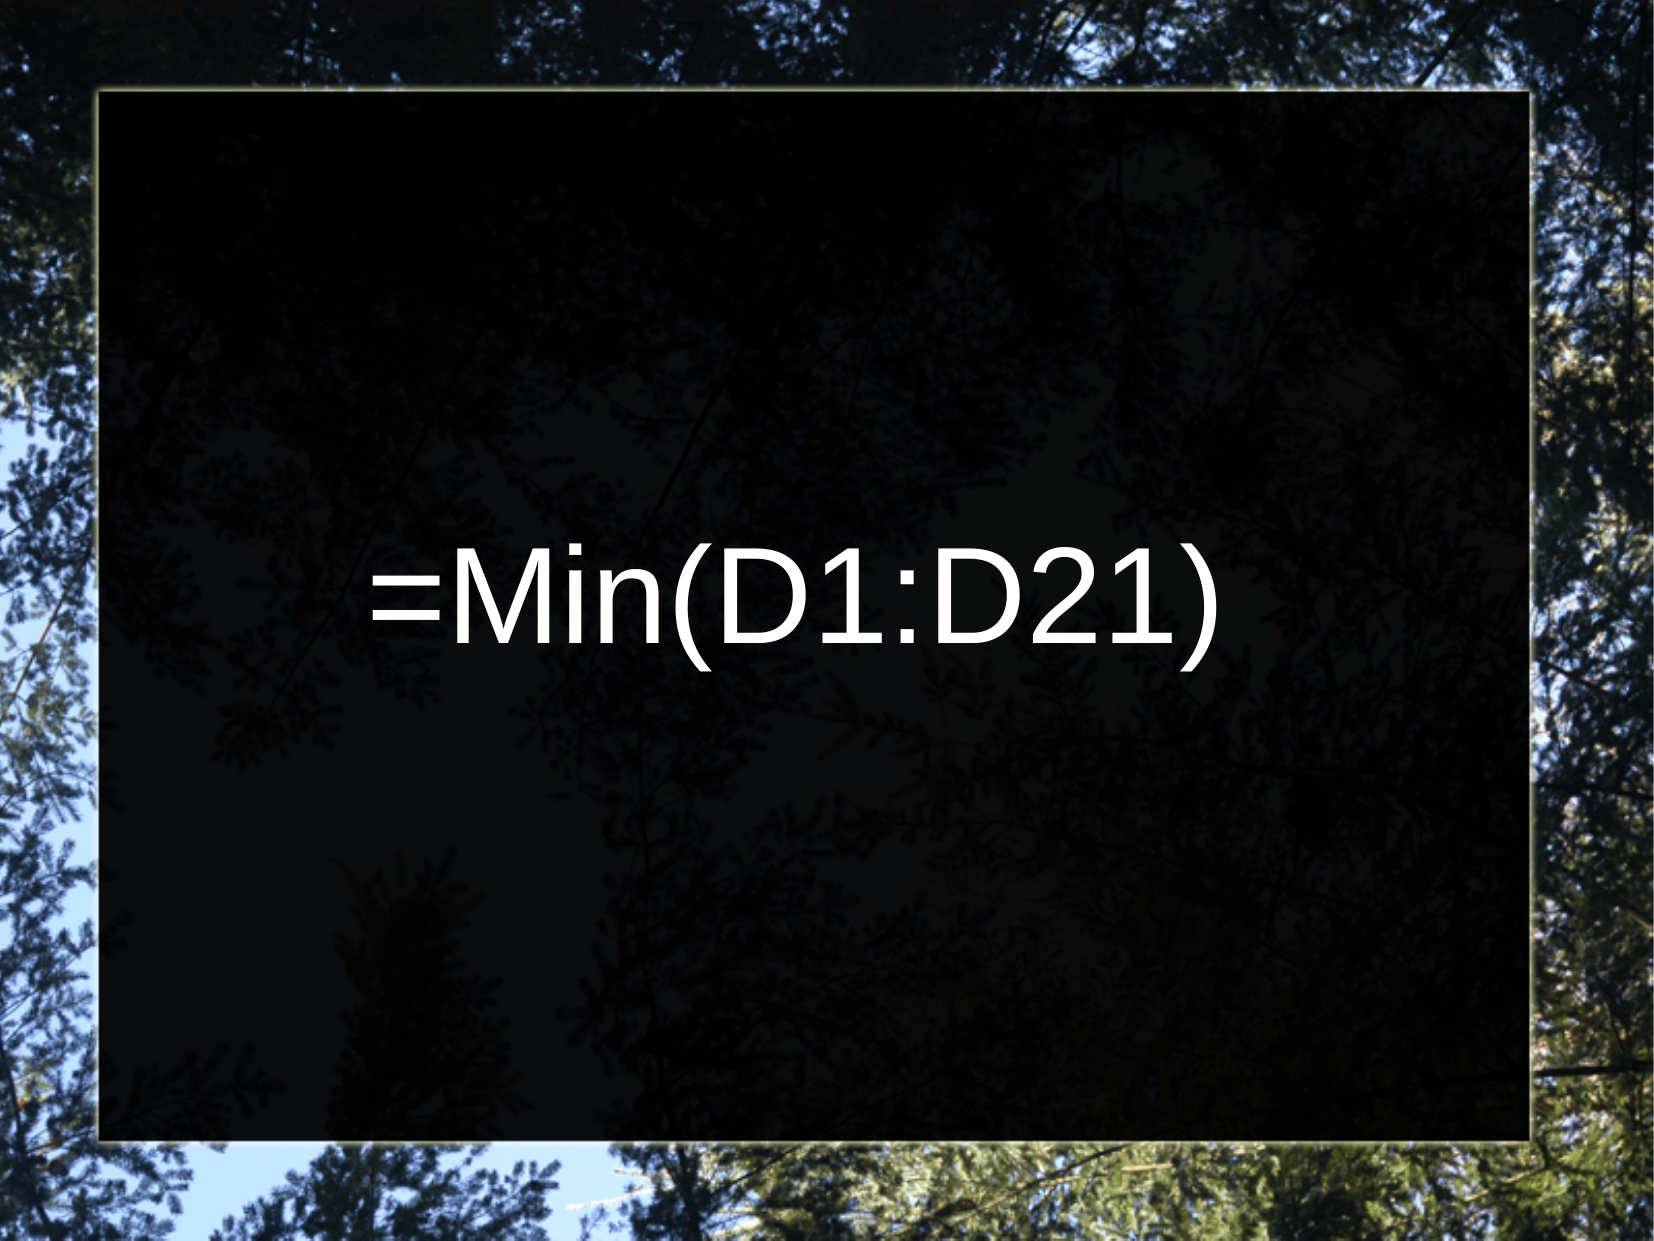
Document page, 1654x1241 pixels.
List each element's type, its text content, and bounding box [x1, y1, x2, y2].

list =Min(D1:D21) [295, 519, 1288, 674]
picture [0, 0, 1654, 1241]
